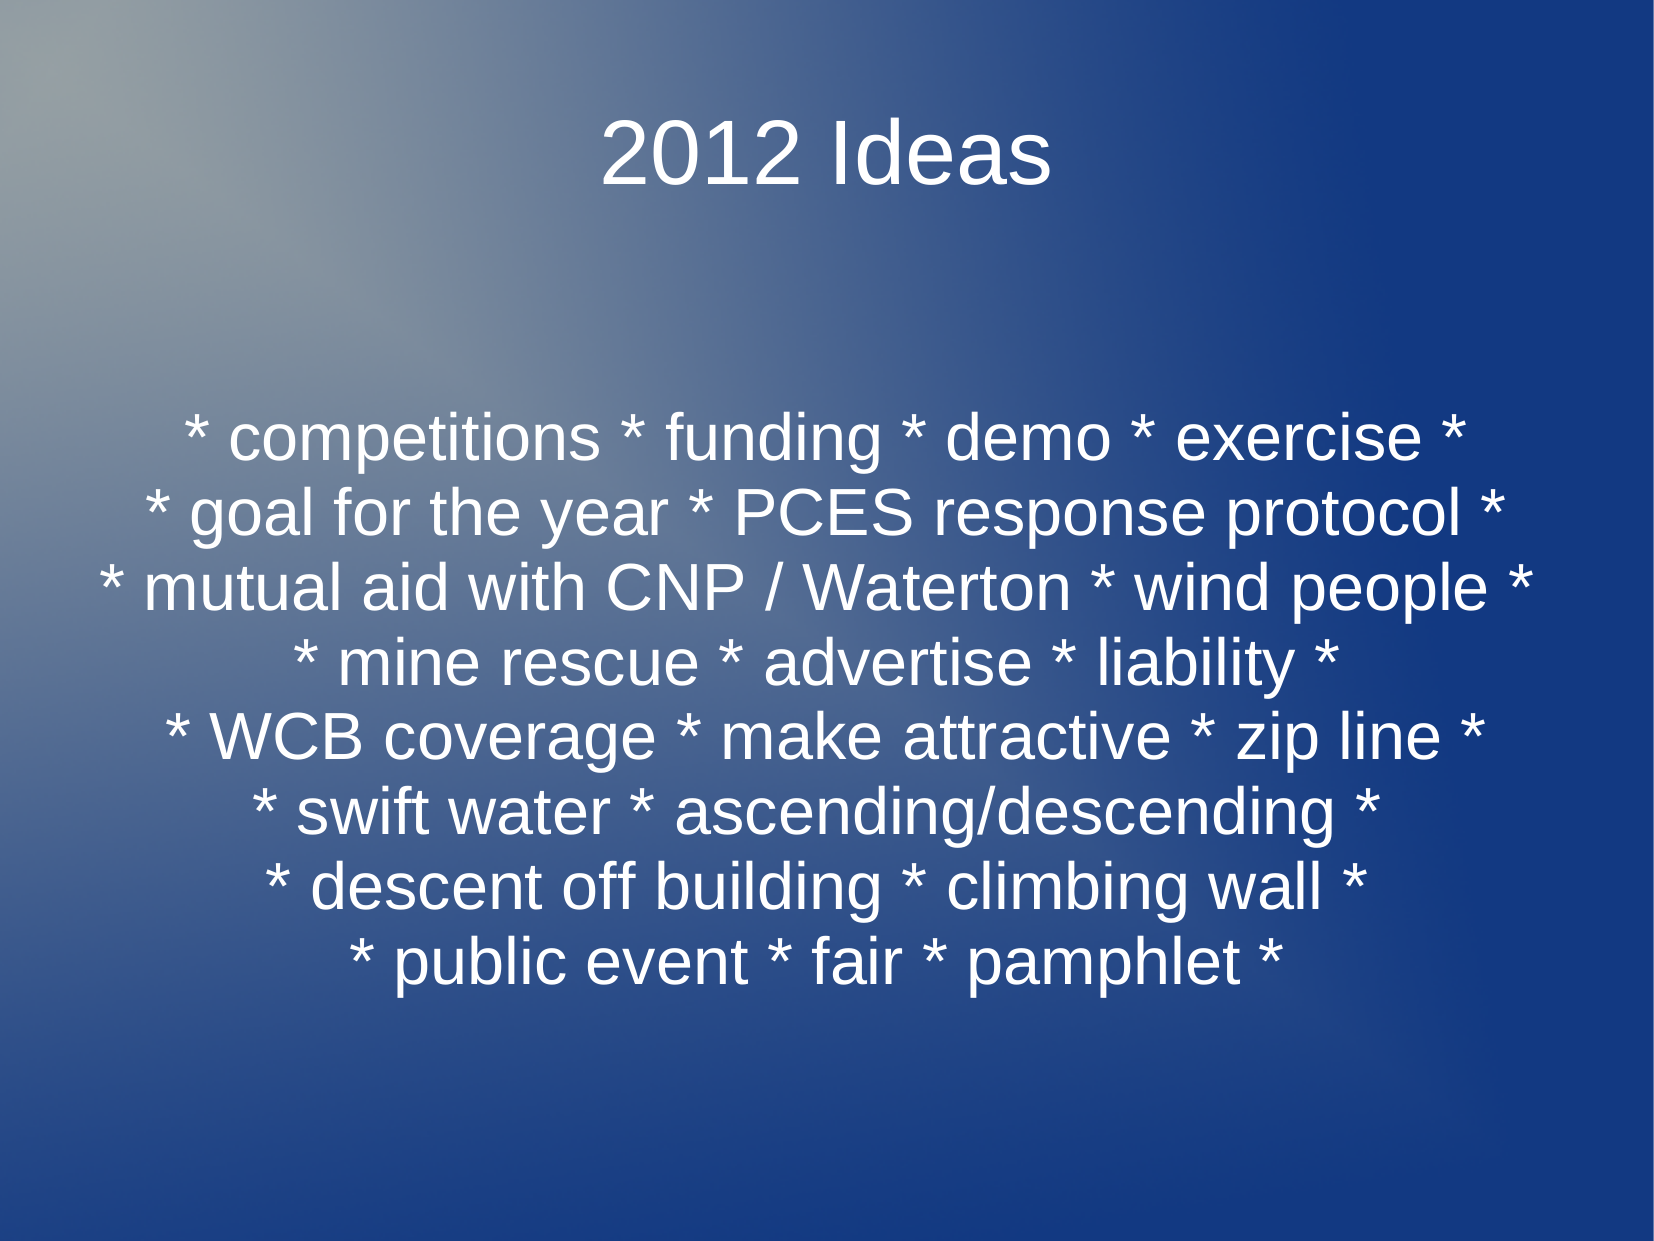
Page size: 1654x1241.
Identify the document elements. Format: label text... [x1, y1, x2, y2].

picture [0, 0, 1654, 1241]
title 2012 Ideas [82, 56, 1571, 250]
subtitle * competitions * funding * demo * exercise * * goal for the year * PCES response protocol * * mutual aid with CNP / Waterton * wind people * * mine rescue * advertise * liability * * WCB coverage * make attractive * zip line * * swift water * ascending/descending * * descent off building * climbing wall * * public event * fair * pamphlet * [82, 297, 1571, 1102]
